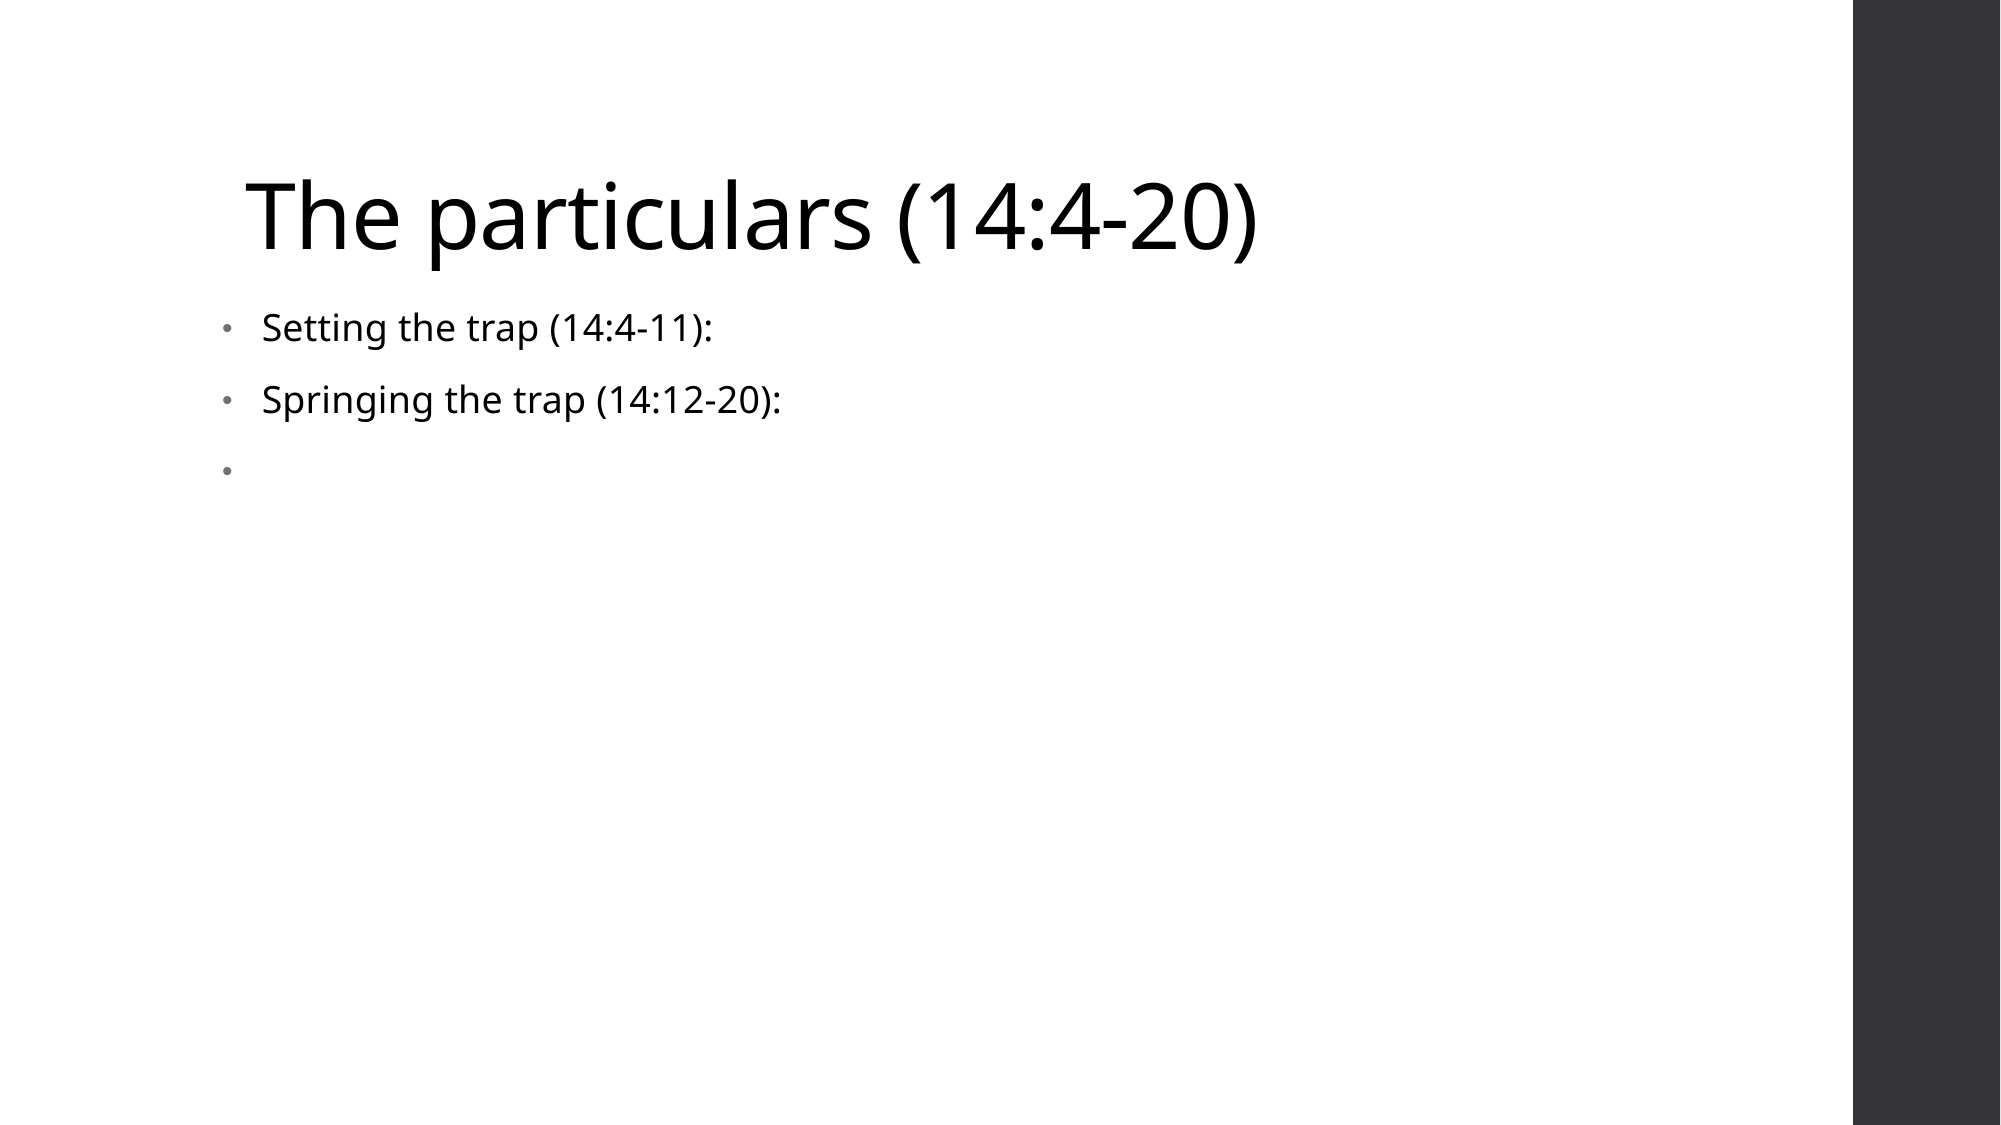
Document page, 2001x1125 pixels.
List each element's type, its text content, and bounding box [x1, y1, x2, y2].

list Setting the trap (14:4-11): Springing the trap (14:12-20): [206, 299, 1617, 1014]
title The particulars (14:4-20) [206, 60, 1797, 278]
